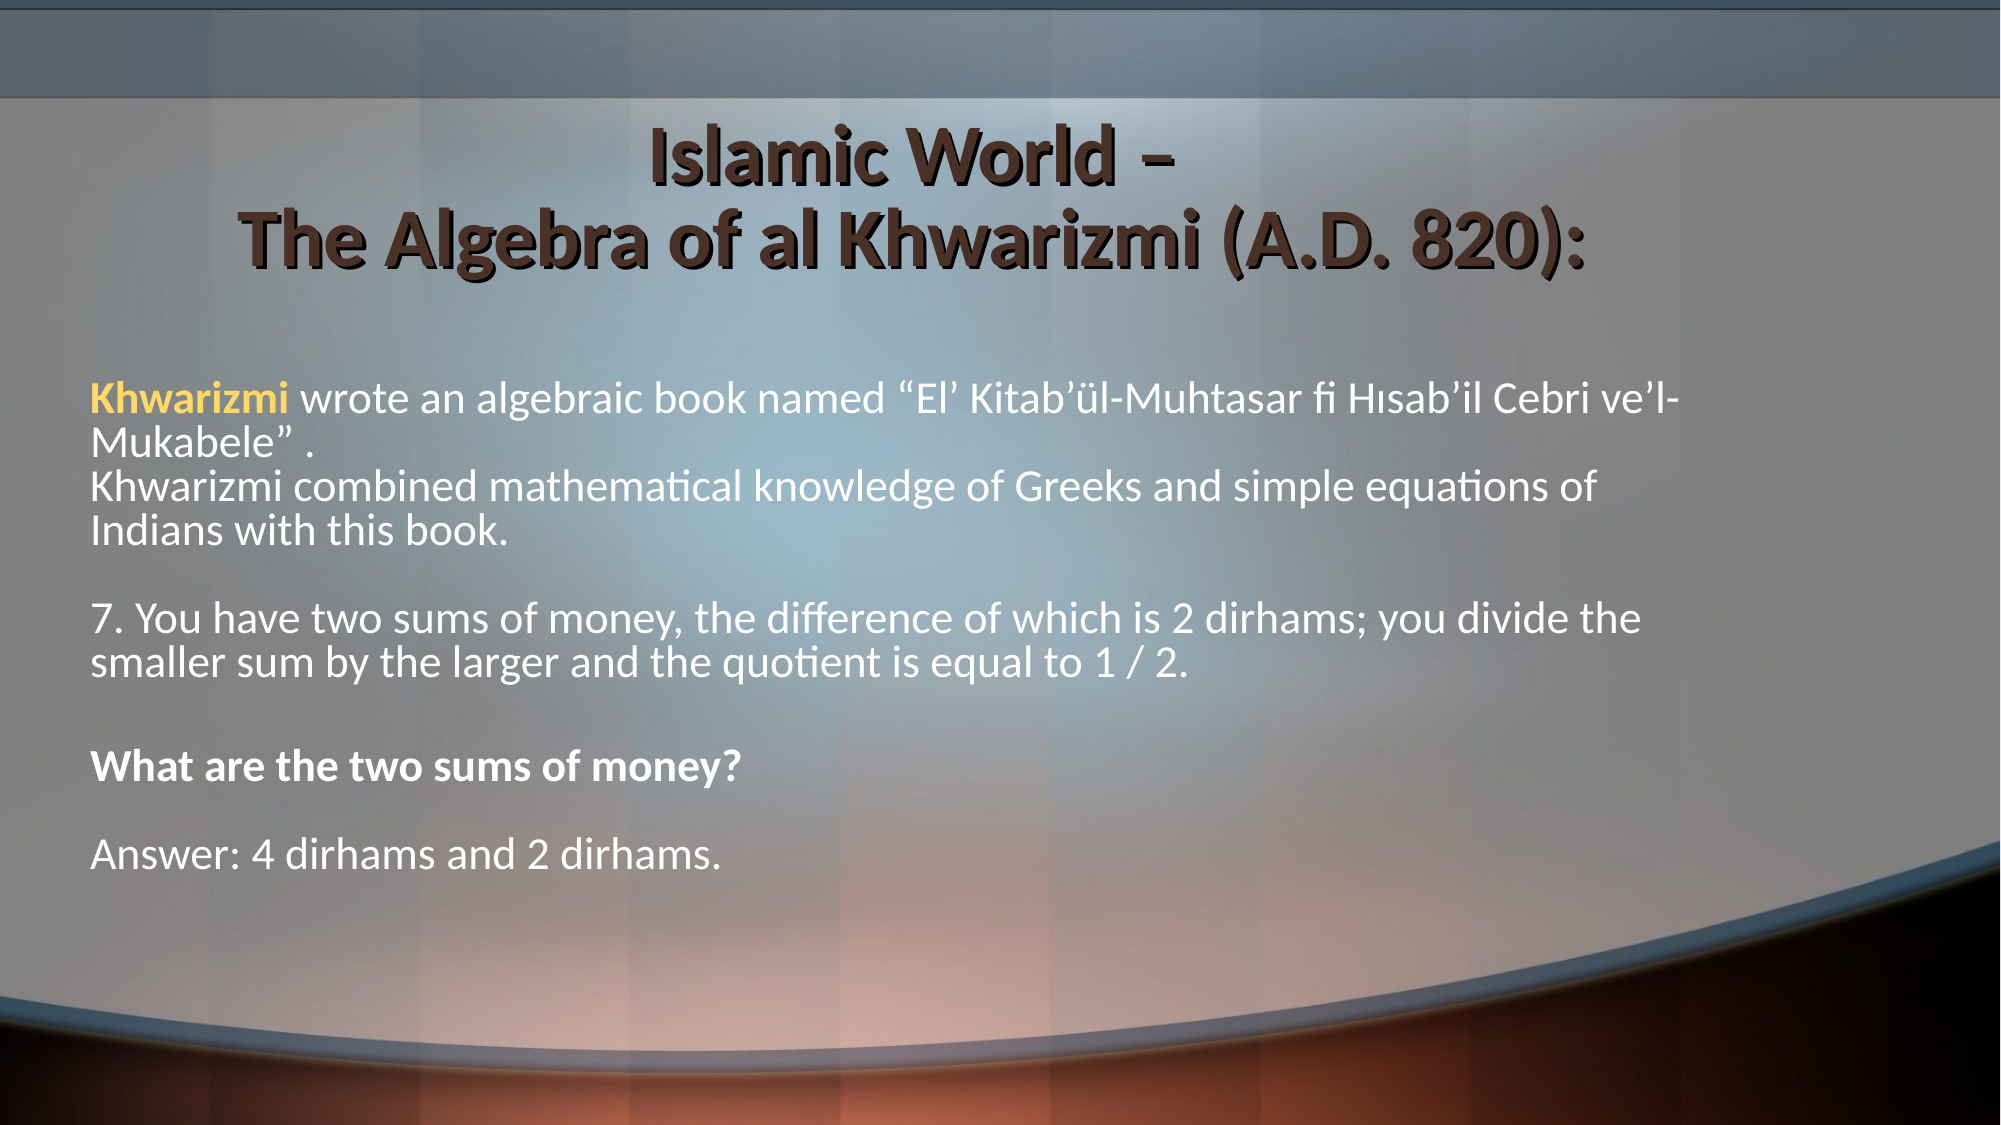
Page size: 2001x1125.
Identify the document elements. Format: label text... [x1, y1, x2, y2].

title Islamic World – The Algebra of al Khwarizmi (A.D. 820): [75, 104, 1732, 294]
list Khwarizmi wrote an algebraic book named “El’ Kitab’ül-Muhtasar fi Hısab’il Cebri ve’l-Mukabele” . Khwarizmi combined mathematical knowledge of Greeks and simple equations of Indians with this book. 7. You have two sums of money, the difference of which is 2 dirhams; you divide the smaller sum by the larger and the quotient is equal to 1 / 2. What are the two sums of money? Answer: 4 dirhams and 2 dirhams. [75, 299, 1732, 920]
